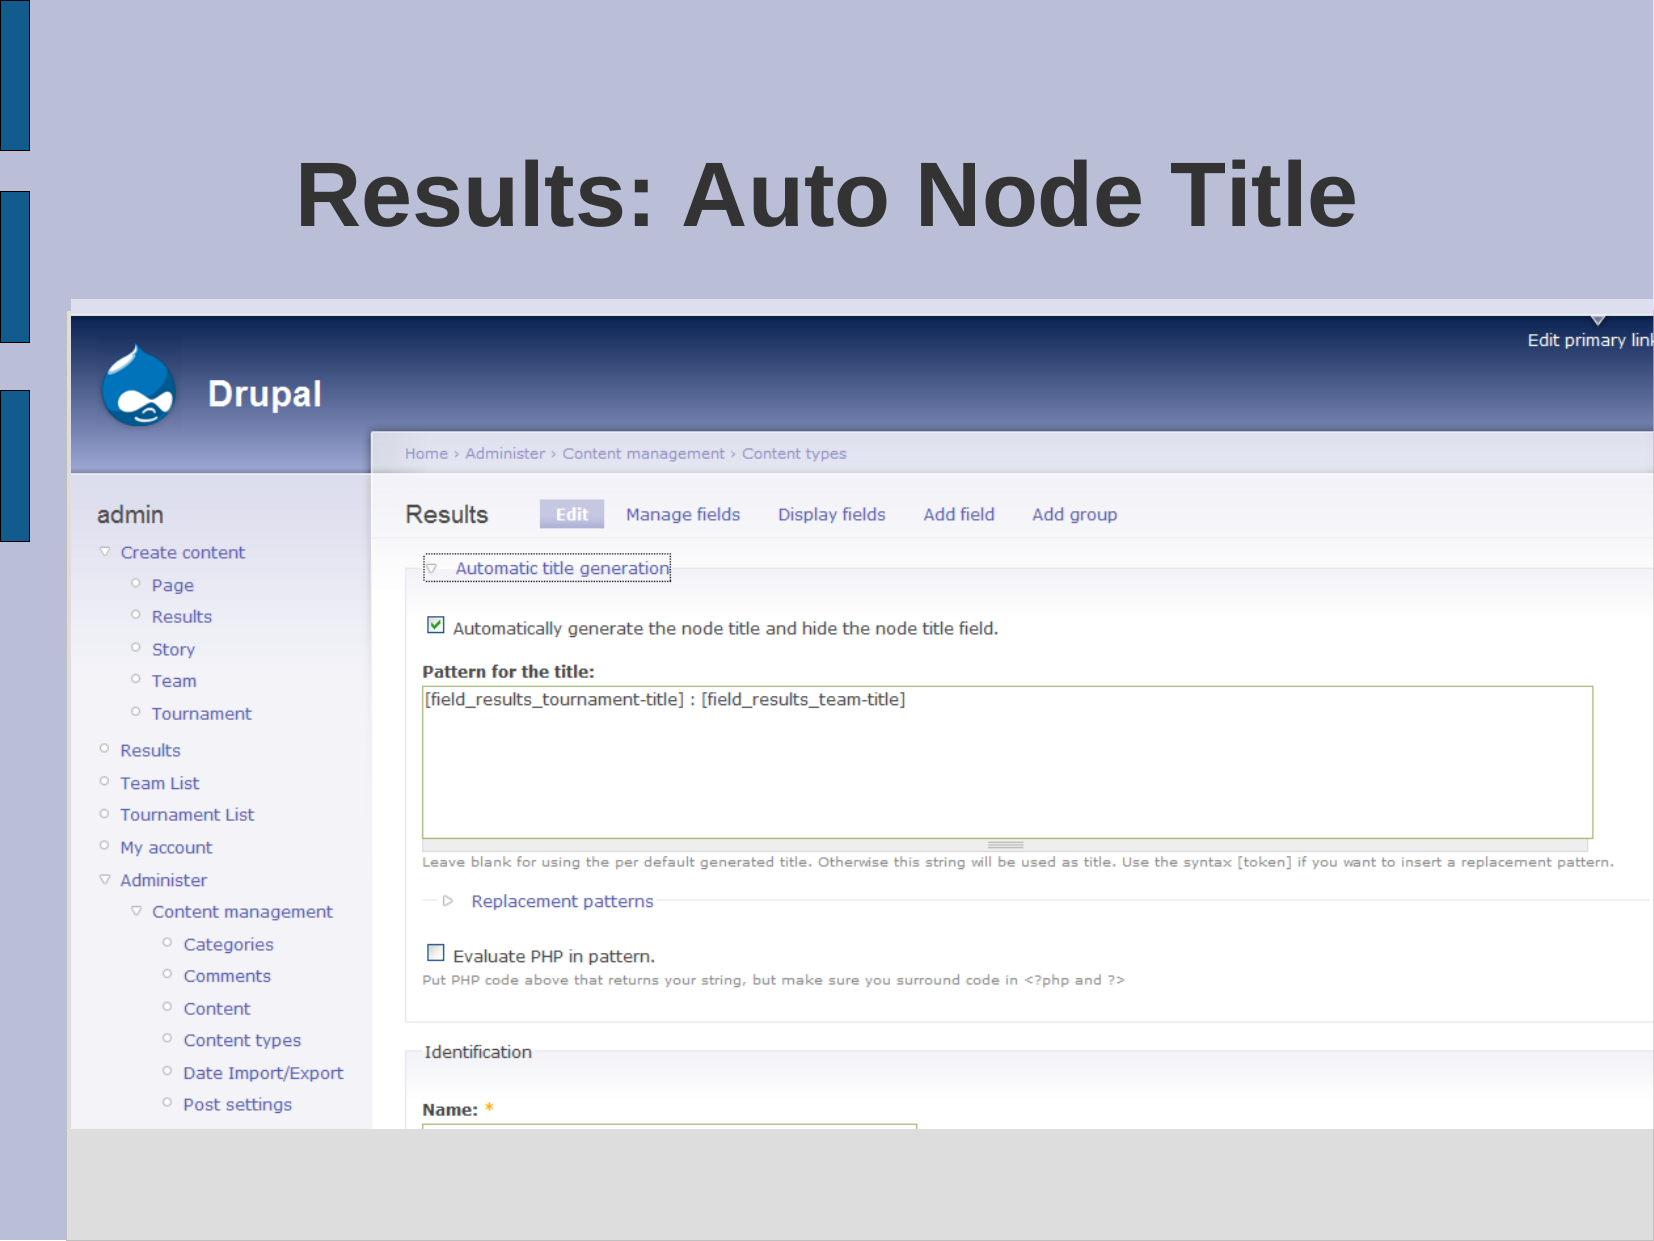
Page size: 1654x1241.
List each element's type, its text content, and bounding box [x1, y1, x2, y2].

title Results: Auto Node Title [121, 91, 1534, 299]
picture [71, 299, 1654, 1129]
